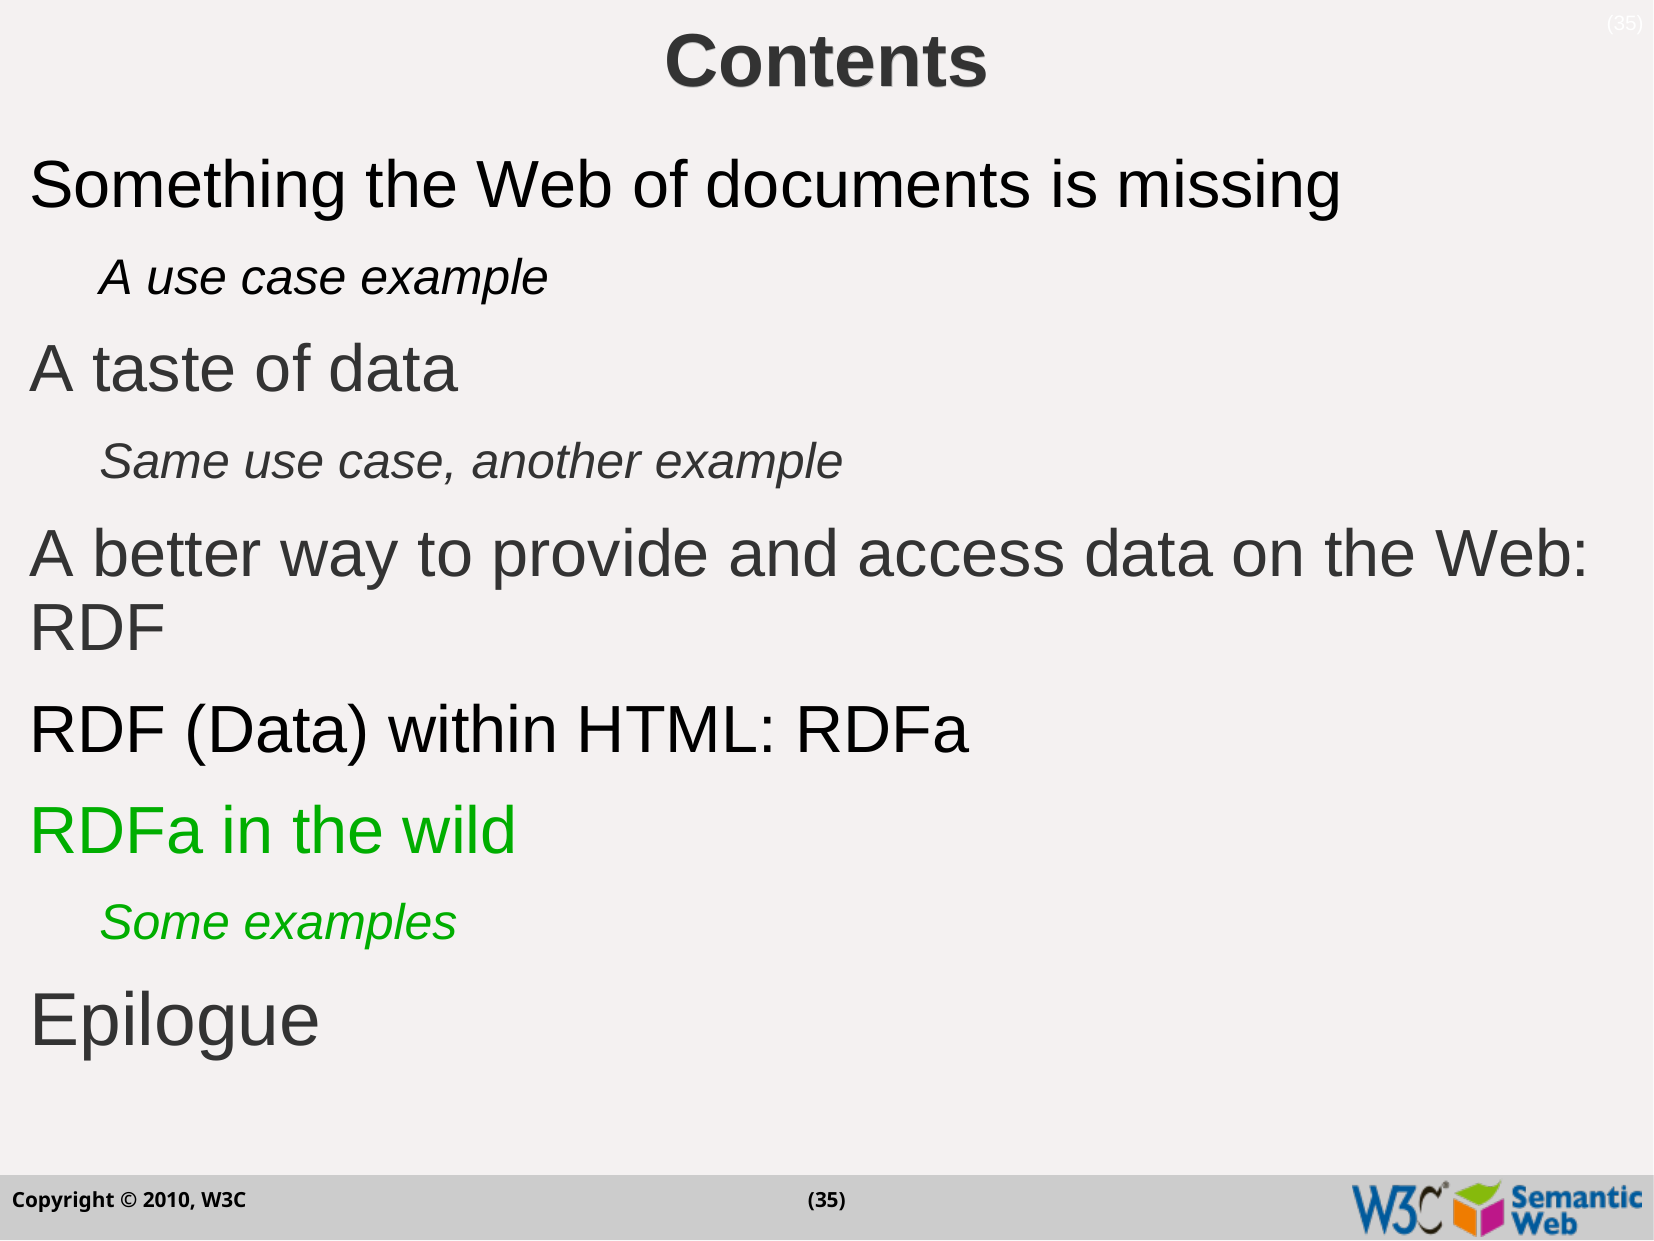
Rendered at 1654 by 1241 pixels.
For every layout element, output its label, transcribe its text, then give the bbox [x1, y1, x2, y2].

list Something the Web of documents is missing A use case example A taste of data Same use case, another example A better way to provide and access data on the Web: RDF RDF (Data) within HTML: RDFa RDFa in the wild Some examples Epilogue [29, 147, 1624, 1144]
picture [1352, 1178, 1642, 1237]
title Contents [0, 0, 1654, 119]
